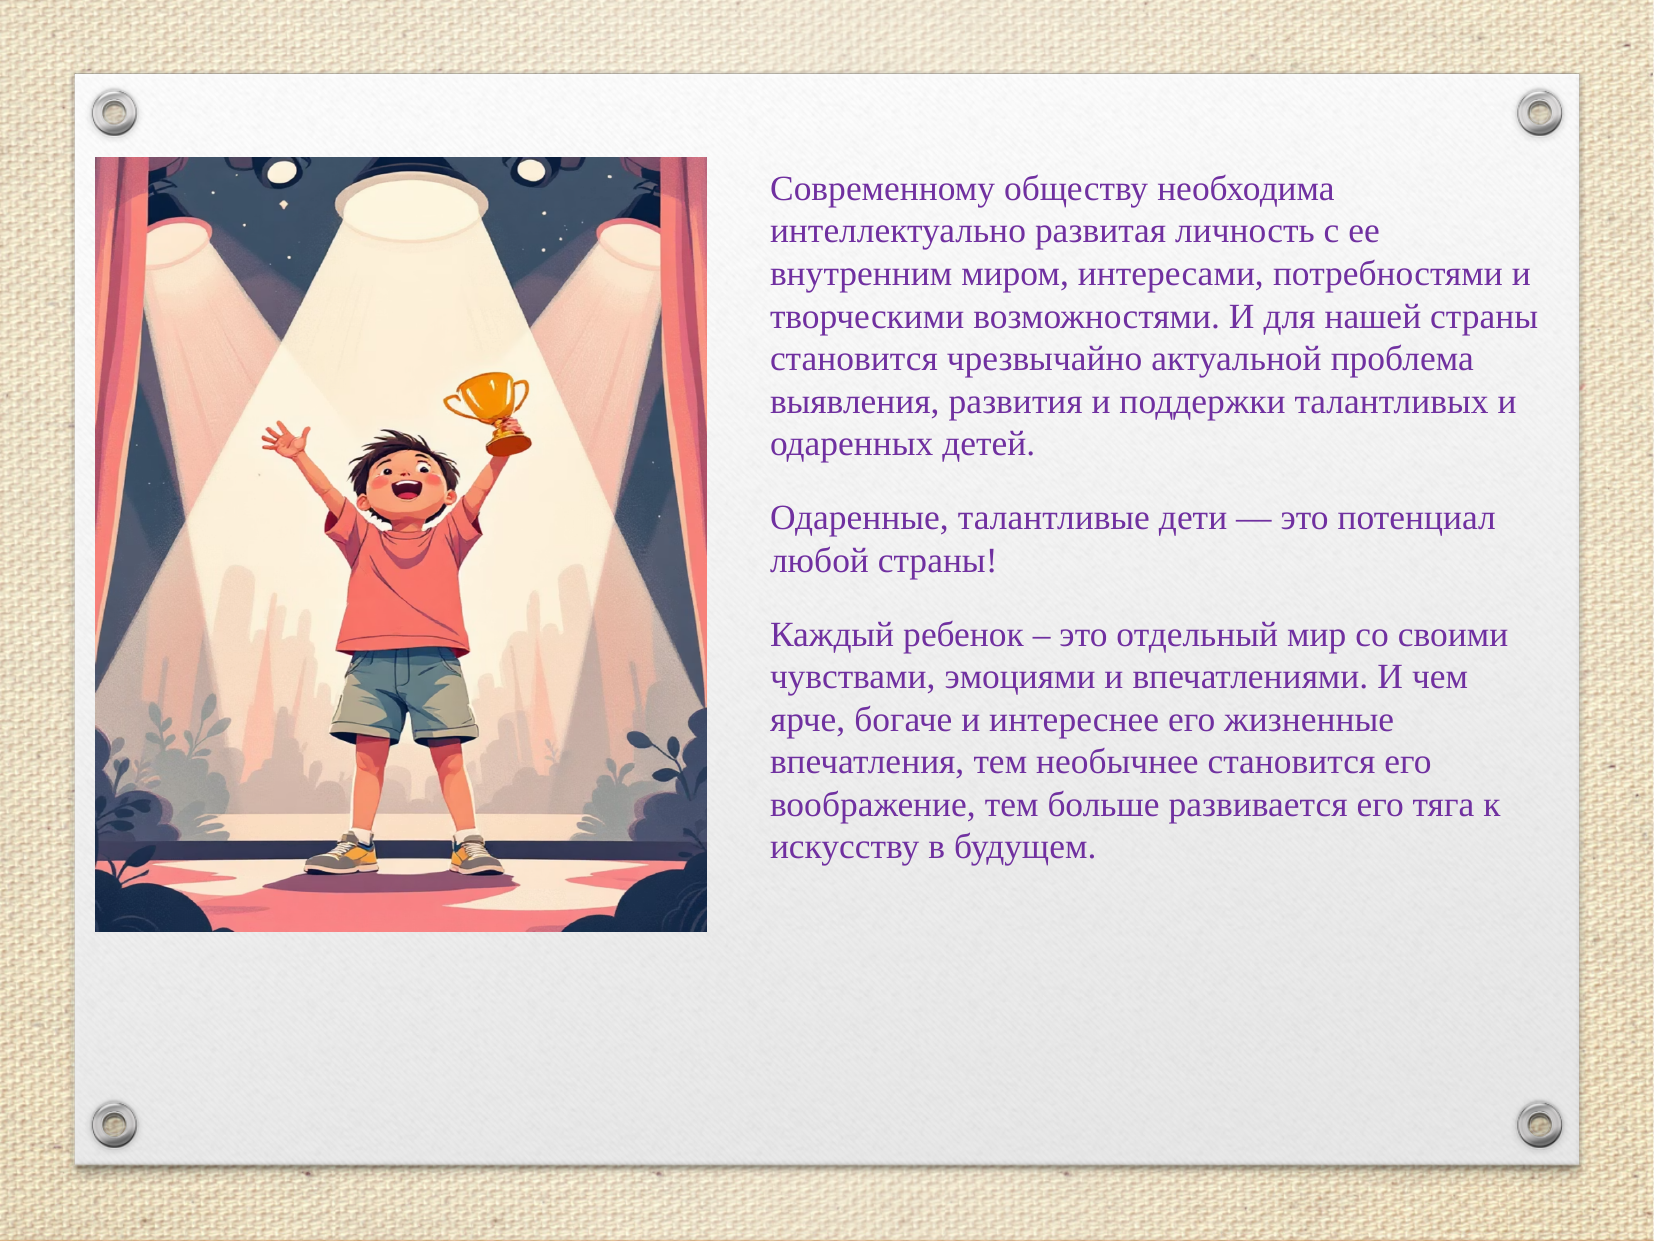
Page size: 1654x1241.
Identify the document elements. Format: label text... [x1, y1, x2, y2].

picture [95, 157, 707, 932]
list Современному обществу необходима интеллектуально развитая личность с ее внутренним миром, интересами, потребностями и творческими возможностями. И для нашей страны становится чрезвычайно актуальной проблема выявления, развития и поддержки талантливых и одаренных детей. Одаренные, талантливые дети — это потенциал любой страны! Каждый ребенок – это отдельный мир со своими чувствами, эмоциями и впечатлениями. И чем ярче, богаче и интереснее его жизненные впечатления, тем необычнее становится его воображение, тем больше развивается его тяга к искусству в будущем. [754, 157, 1559, 932]
